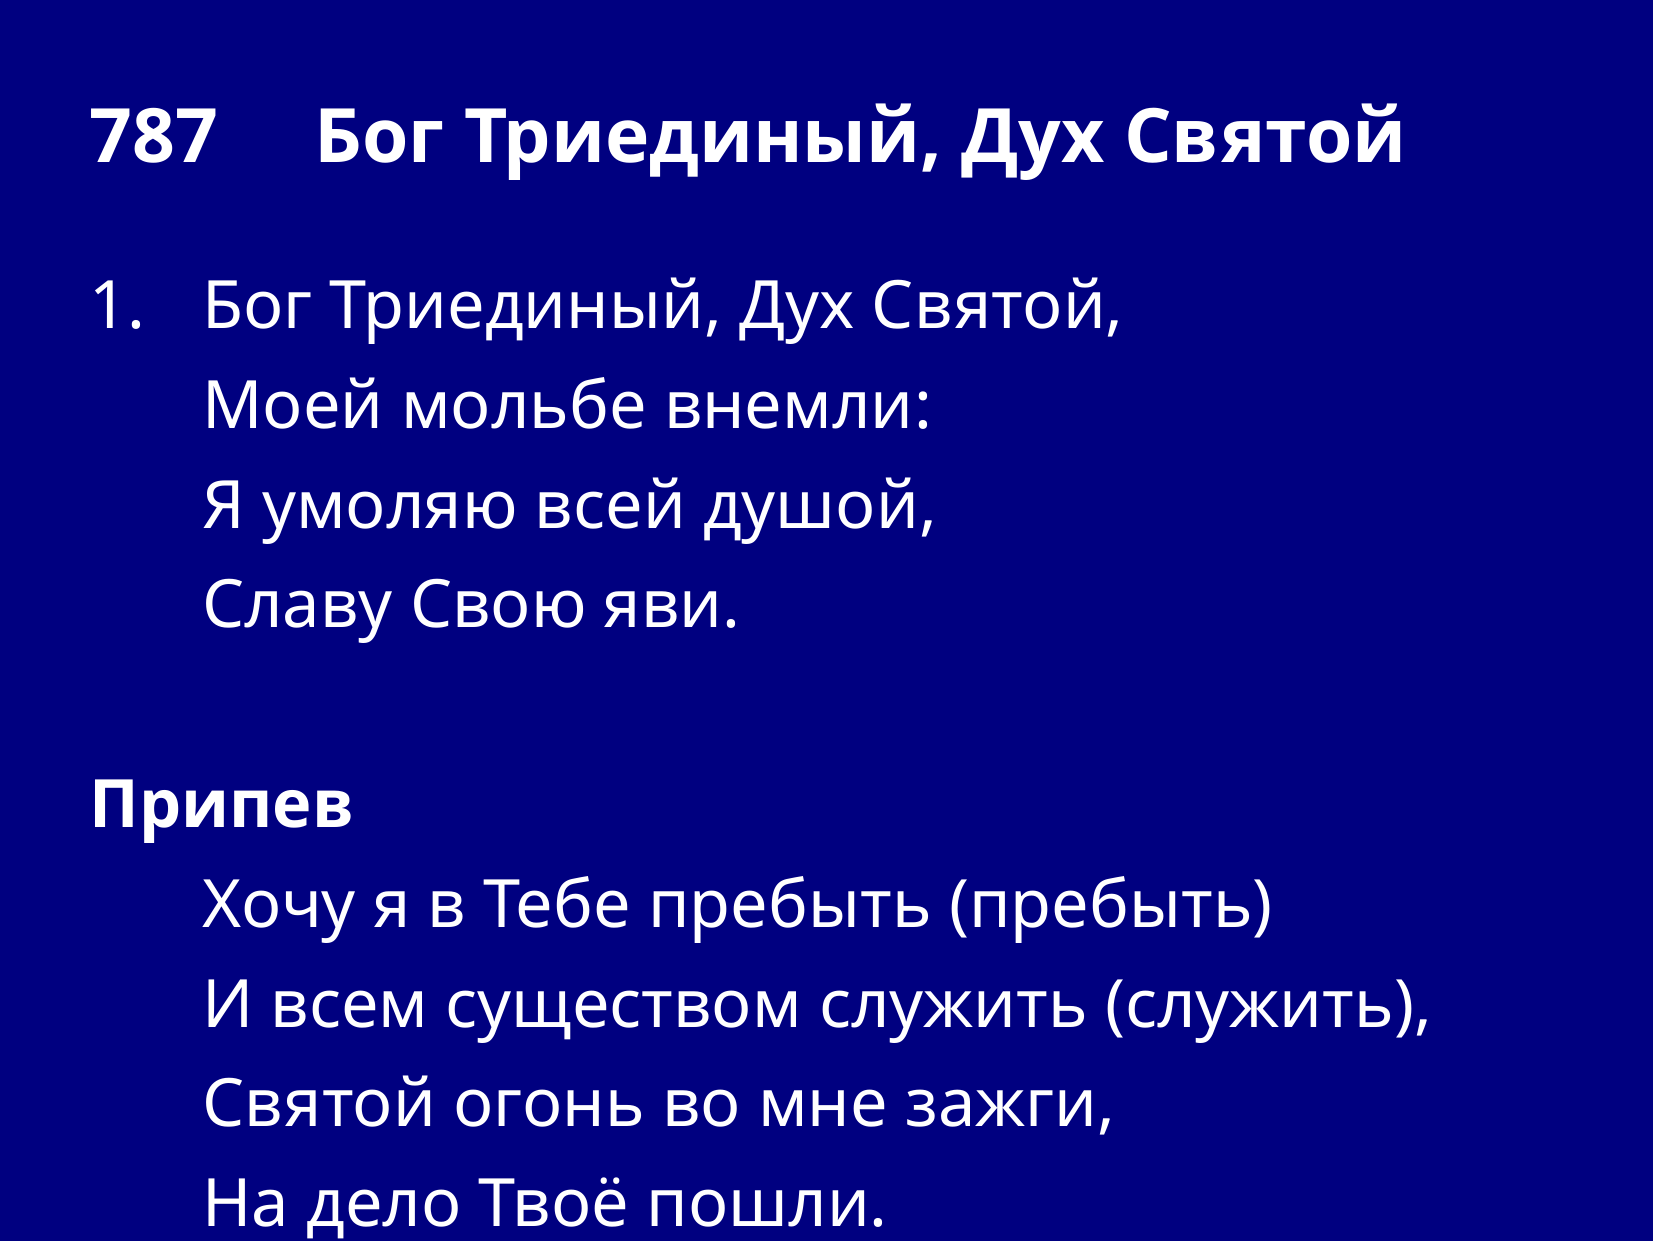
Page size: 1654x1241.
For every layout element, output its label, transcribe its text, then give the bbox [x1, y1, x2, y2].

text_box 1. Бог Триединый, Дух Святой, Моей мольбе внемли: Я умоляю всей душой, Славу Свою яви. Припев Хочу я в Тебе пребыть (пребыть) И всем существом служить (служить), Святой огонь во мне зажги, На дело Твоё пошли. [75, 188, 1576, 1163]
text_box 787 Бог Триединый, Дух Святой [75, 75, 1576, 188]
